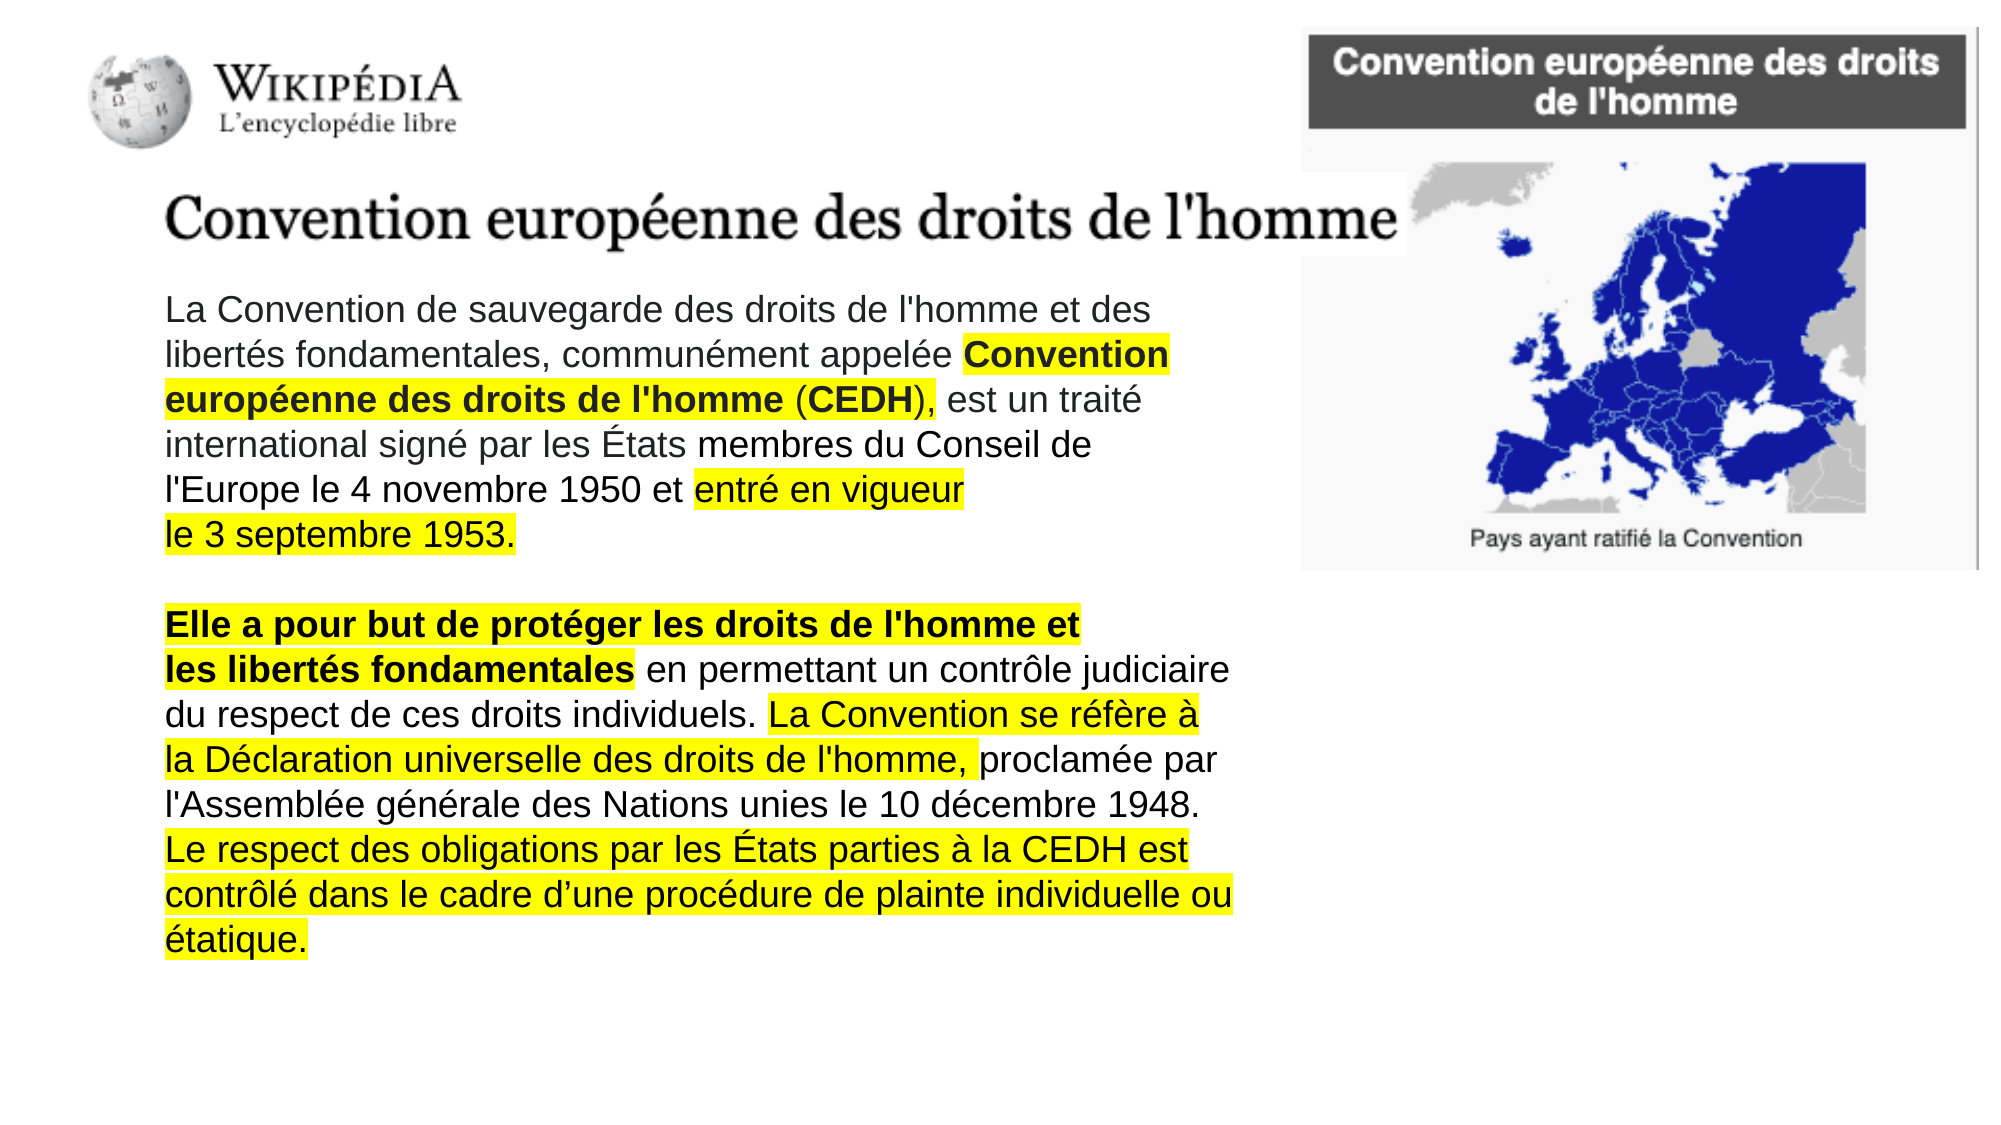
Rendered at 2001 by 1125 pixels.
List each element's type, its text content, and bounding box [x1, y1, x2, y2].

text_box La Convention de sauvegarde des droits de l'homme et des libertés fondamentales, communément appelée Convention européenne des droits de l'homme (CEDH), est un traité international signé par les États membres du Conseil de l'Europe le 4 novembre 1950 et entré en vigueur le 3 septembre 1953. Elle a pour but de protéger les droits de l'homme et les libertés fondamentales en permettant un contrôle judiciaire du respect de ces droits individuels. La Convention se réfère à la Déclaration universelle des droits de l'homme, proclamée par l'Assemblée générale des Nations unies le 10 décembre 1948. Le respect des obligations par les États parties à la CEDH est contrôlé dans le cadre d’une procédure de plainte individuelle ou étatique. [150, 277, 1284, 967]
picture [74, 27, 1979, 570]
